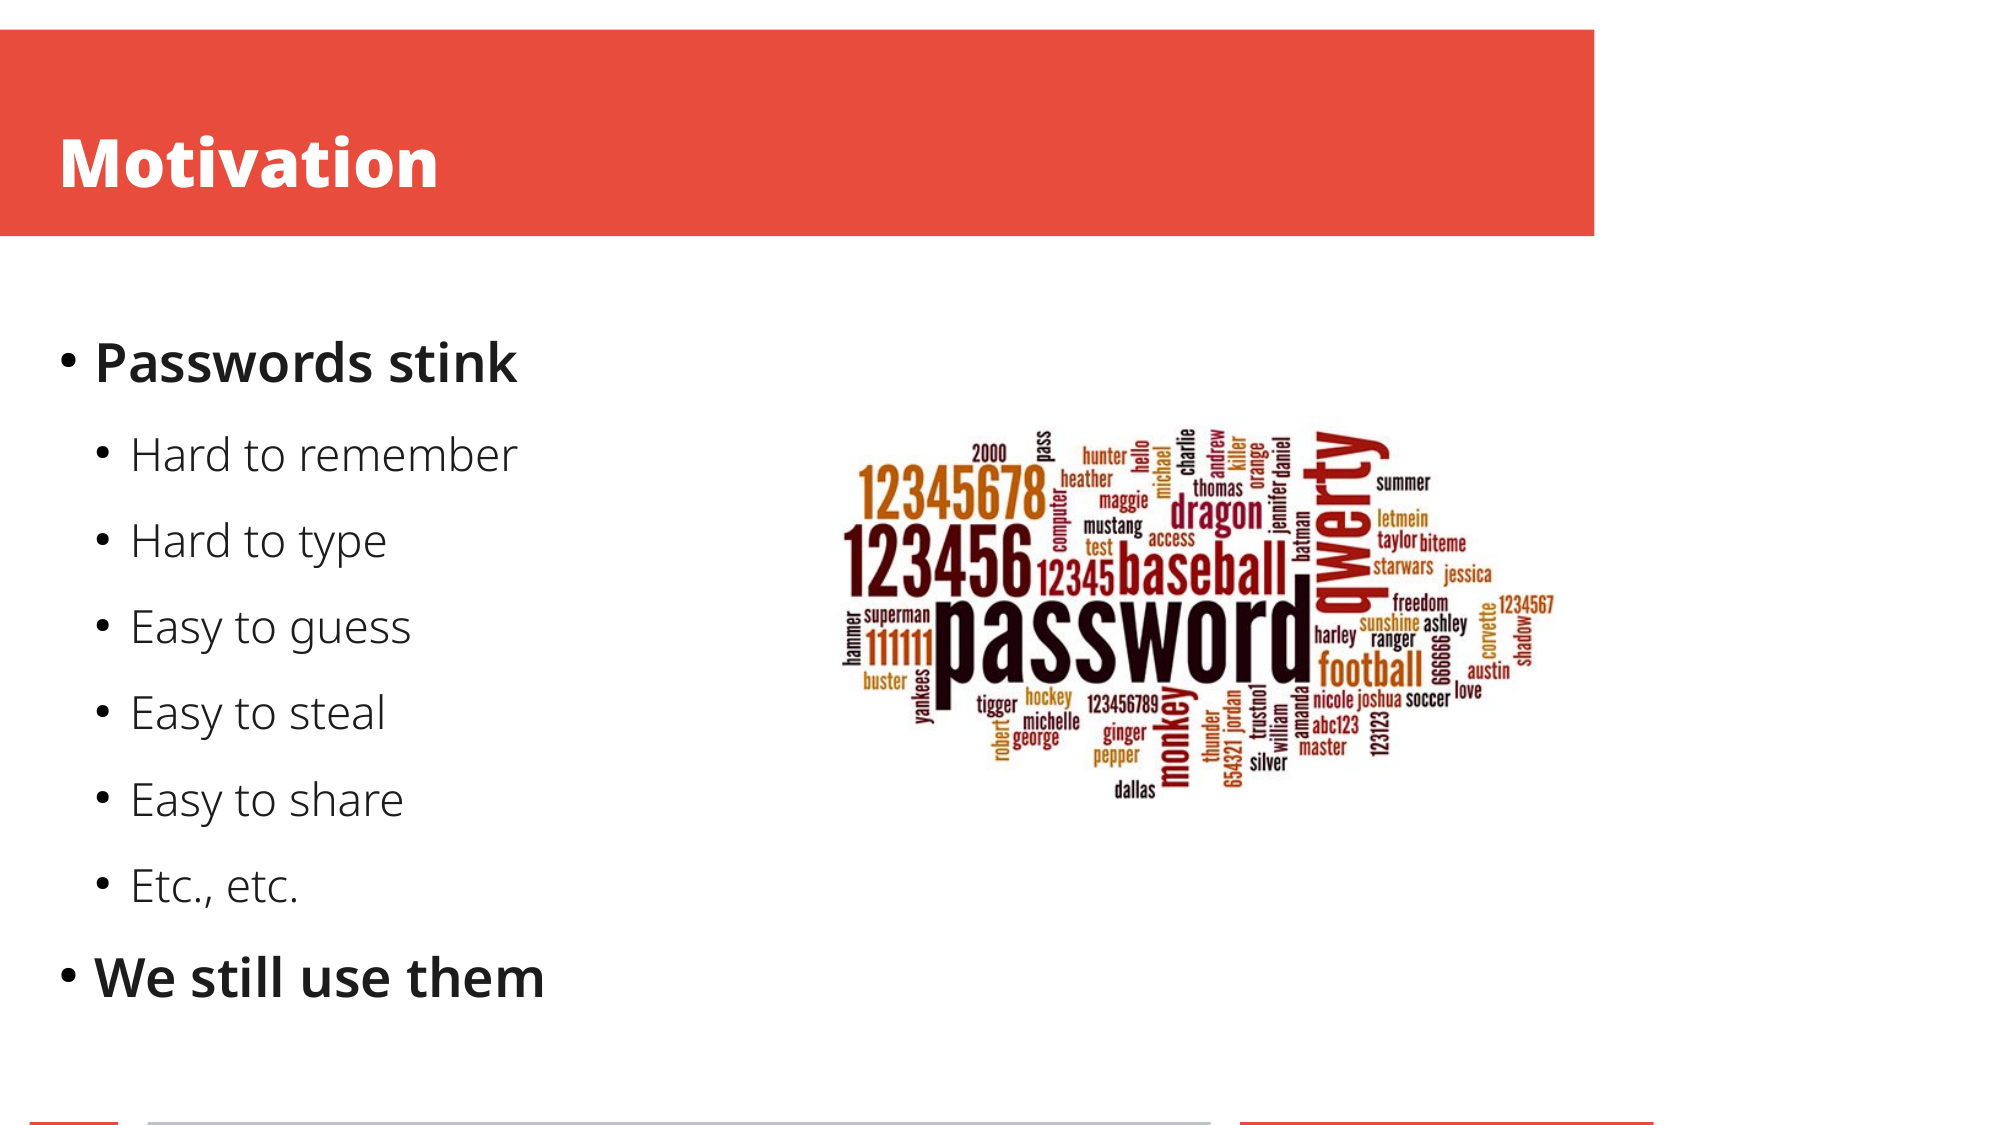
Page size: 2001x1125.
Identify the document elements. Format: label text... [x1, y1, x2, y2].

title Motivation [59, 59, 1595, 207]
picture [830, 416, 1566, 812]
list Passwords stink Hard to remember Hard to type Easy to guess Easy to steal Easy to share Etc., etc. We still use them [59, 324, 794, 1093]
